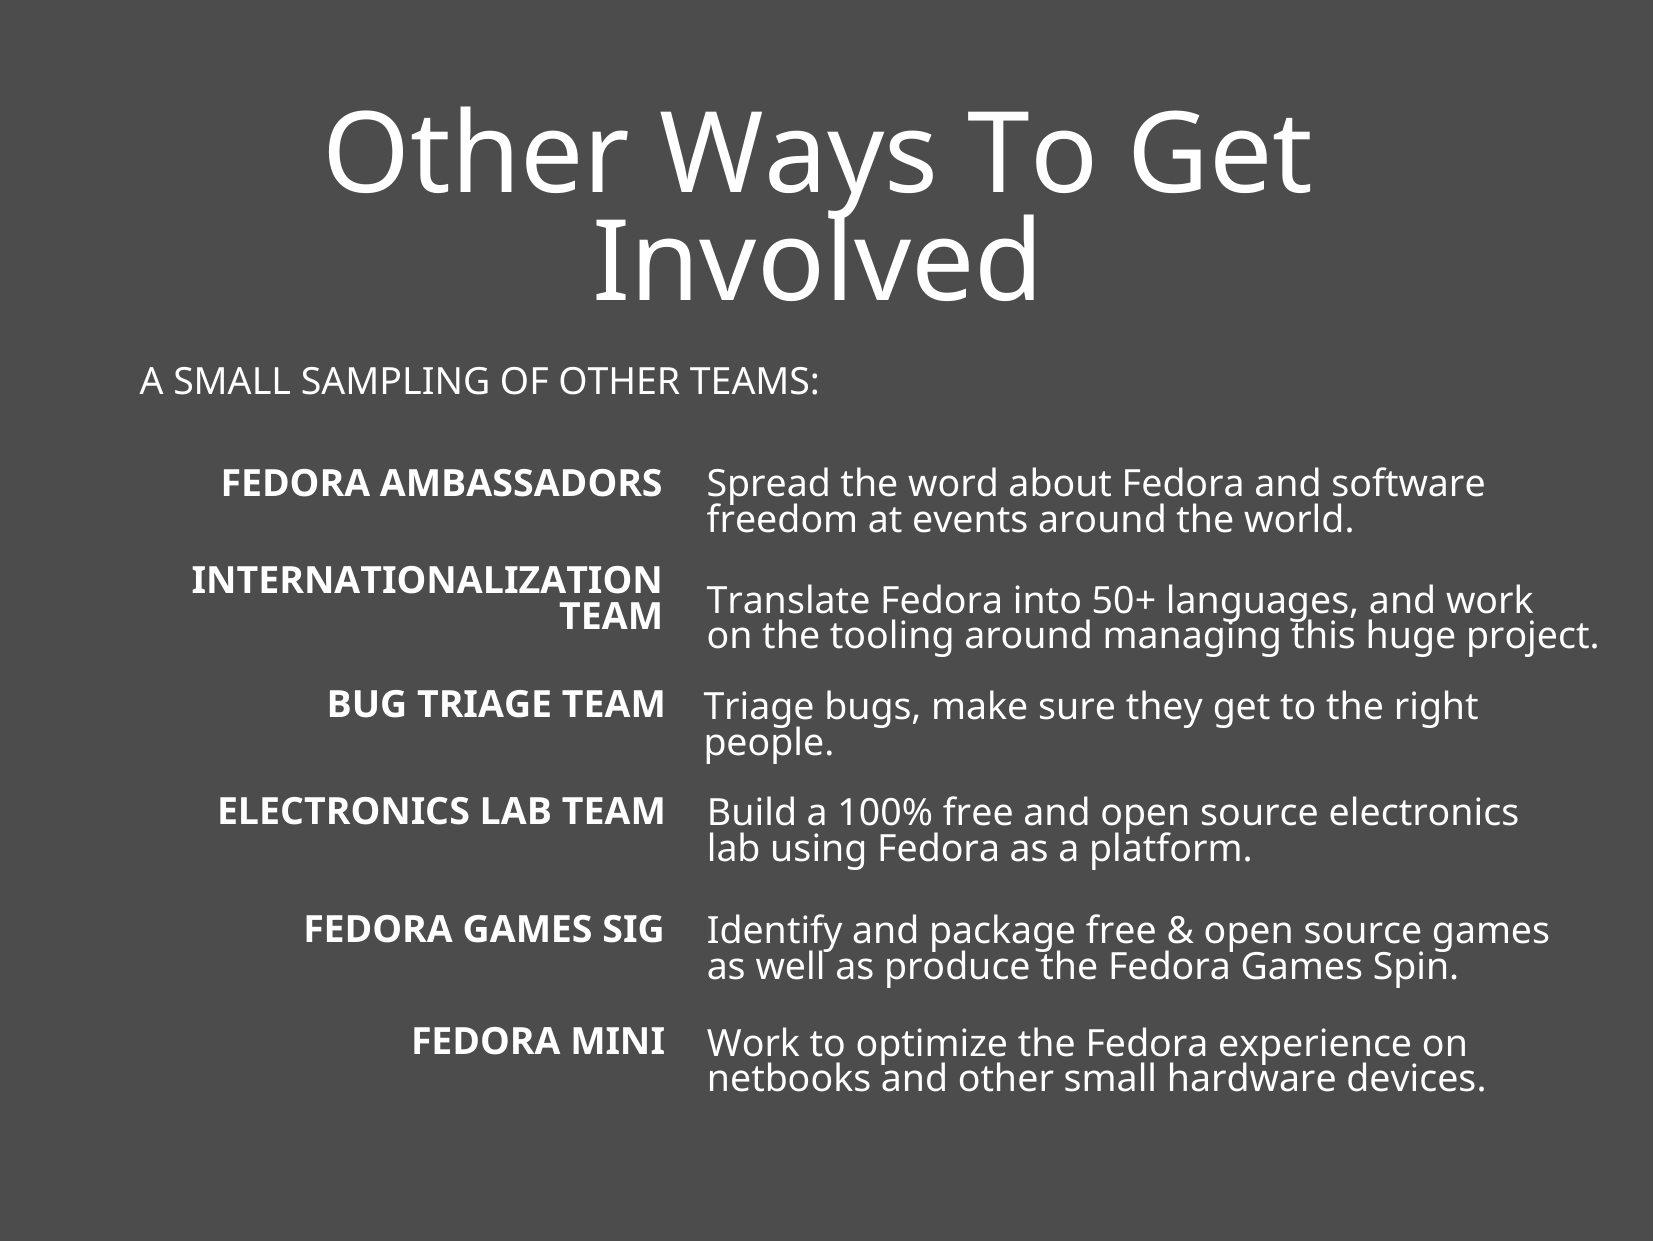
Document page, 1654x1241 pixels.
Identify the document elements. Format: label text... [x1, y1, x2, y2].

title FEDORA GAMES SIG [0, 886, 666, 978]
title BUG TRIAGE TEAM [199, 661, 667, 753]
title Other Ways To Get Involved [112, 71, 1524, 357]
title Spread the word about Fedora and software freedom at events around the world. [706, 456, 1538, 552]
title Build a 100% free and open source electronics lab using Fedora as a platform. [706, 785, 1653, 881]
title ELECTRONICS LAB TEAM [149, 768, 667, 860]
title Triage bugs, make sure they get to the right people. [703, 679, 1653, 774]
title Translate Fedora into 50+ languages, and work on the tooling around managing this huge project. [706, 553, 1613, 679]
title FEDORA MINI [0, 998, 666, 1090]
title INTERNATIONALIZATION TEAM [187, 553, 664, 649]
title FEDORA AMBASSADORS [112, 455, 664, 516]
title Work to optimize the Fedora experience on netbooks and other small hardware devices. [706, 1015, 1576, 1111]
title Identify and package free & open source games as well as produce the Fedora Games Spin. [706, 903, 1576, 999]
title A SMALL SAMPLING OF OTHER TEAMS: [139, 357, 863, 430]
